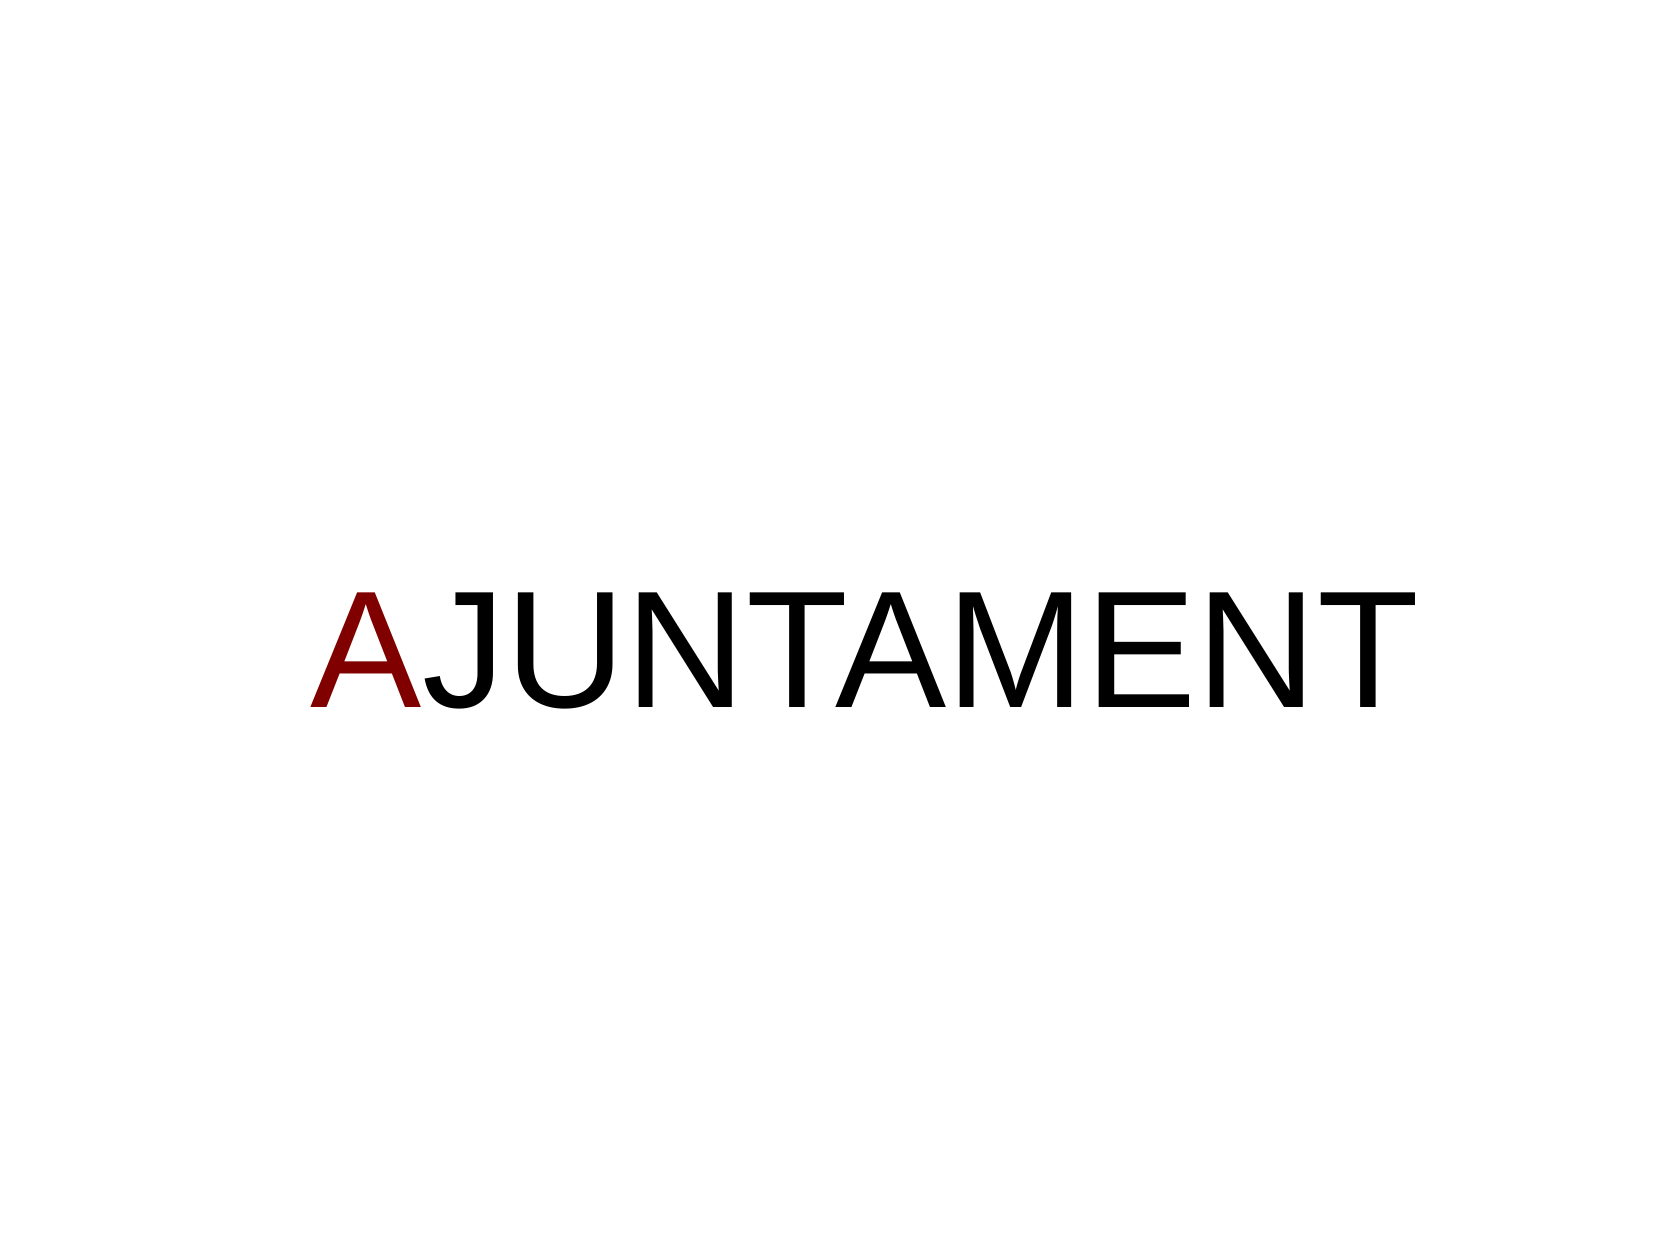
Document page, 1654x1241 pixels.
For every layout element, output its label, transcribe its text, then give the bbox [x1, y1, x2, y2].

list AJUNTAMENT [82, 290, 1571, 1010]
